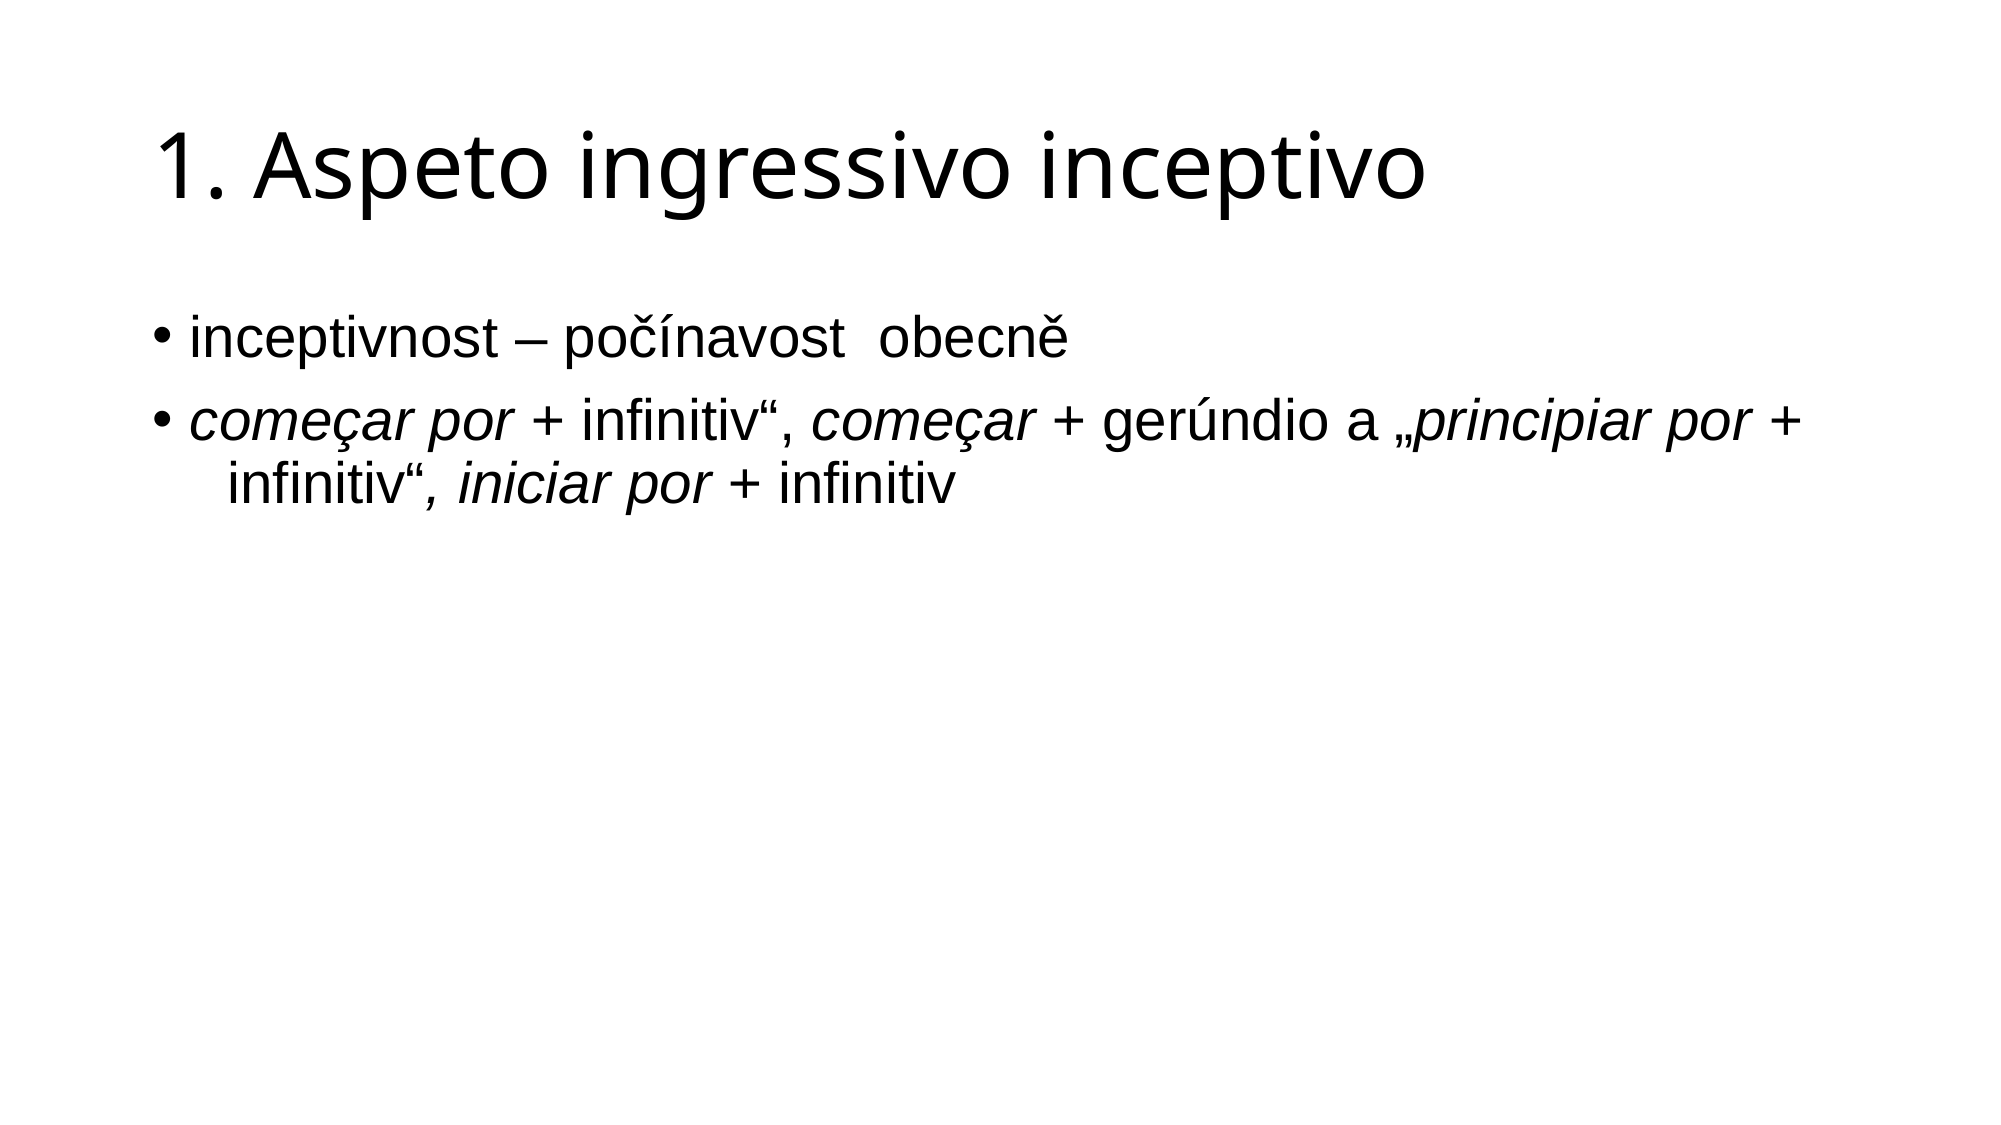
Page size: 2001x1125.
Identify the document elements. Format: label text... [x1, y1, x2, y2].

title 1. Aspeto ingressivo inceptivo [137, 59, 1863, 278]
list inceptivnost – počínavost obecně começar por + infinitiv“, começar + gerúndio a „principiar por + infinitiv“, iniciar por + infinitiv [137, 299, 1863, 1014]
